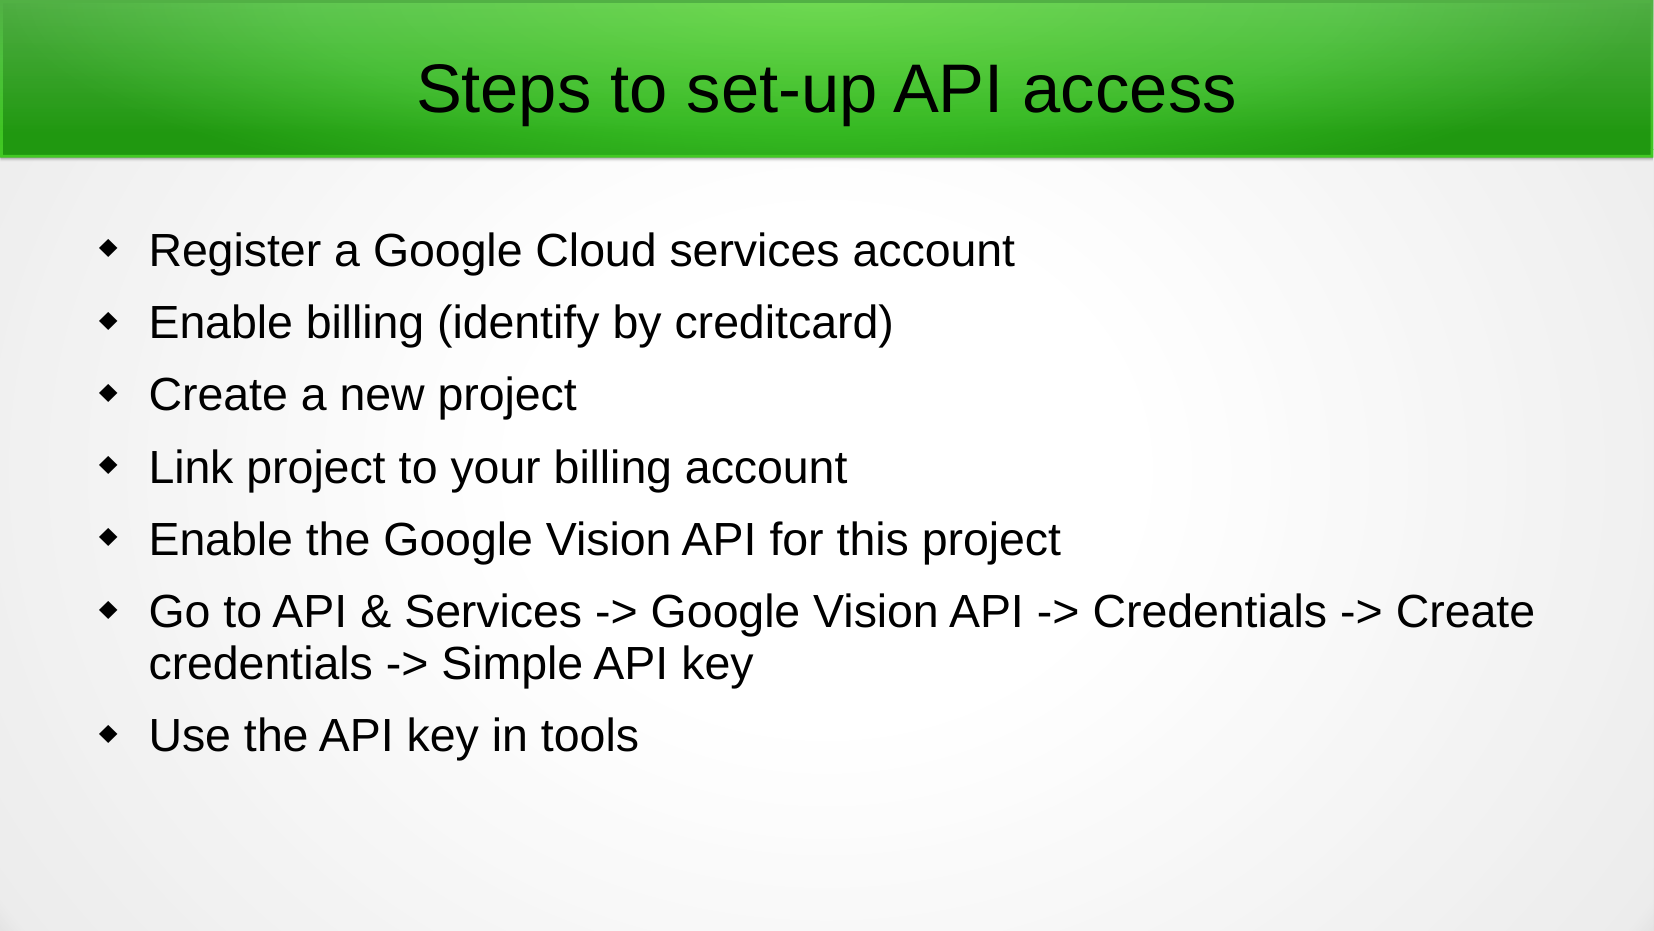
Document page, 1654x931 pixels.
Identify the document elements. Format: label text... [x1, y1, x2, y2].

list Register a Google Cloud services account Enable billing (identify by creditcard) Create a new project Link project to your billing account Enable the Google Vision API for this project Go to API & Services -> Google Vision API -> Credentials -> Create credentials -> Simple API key Use the API key in tools [82, 224, 1571, 764]
title Steps to set-up API access [82, 35, 1571, 142]
